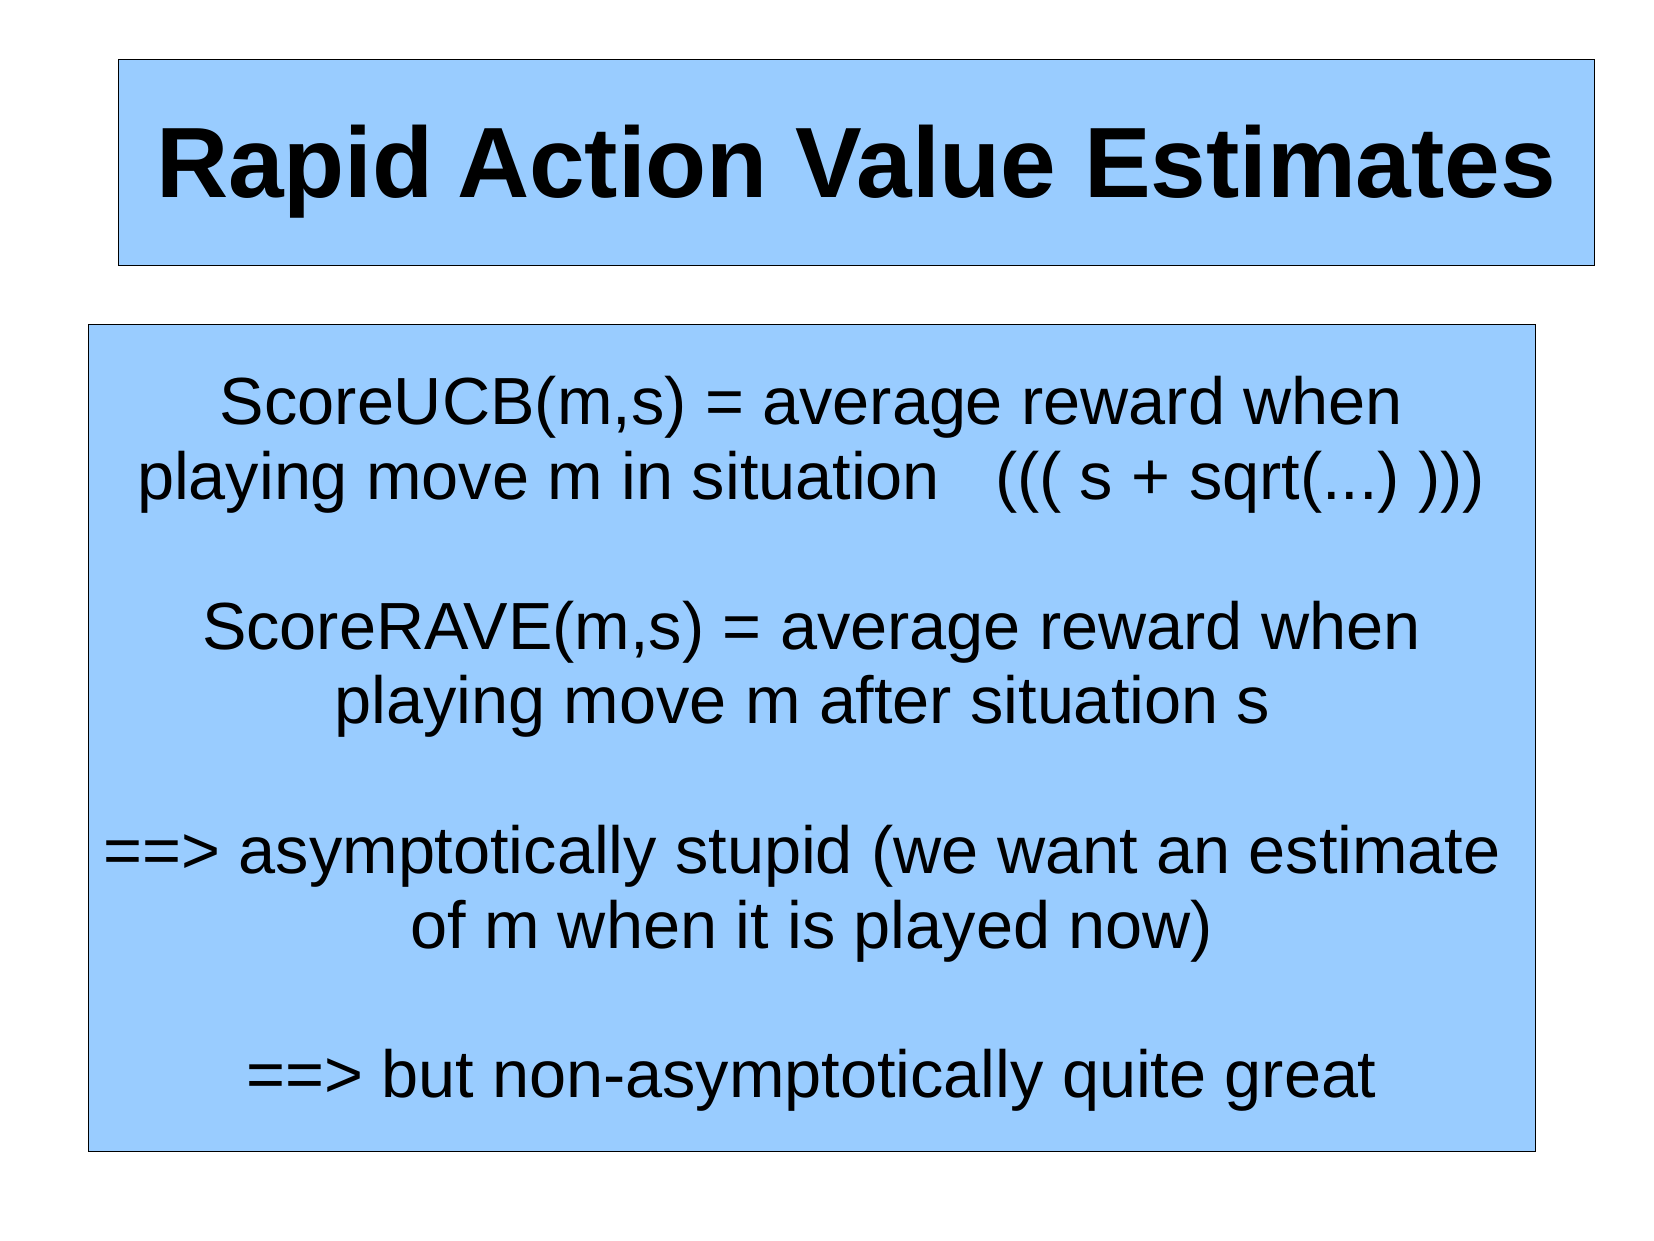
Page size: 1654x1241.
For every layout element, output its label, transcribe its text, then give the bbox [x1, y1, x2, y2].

text_box Rapid Action Value Estimates [118, 59, 1595, 266]
text_box ScoreUCB(m,s) = average reward when playing move m in situation ((( s + sqrt(...) ))) ScoreRAVE(m,s) = average reward when playing move m after situation s ==> asymptotically stupid (we want an estimate of m when it is played now) ==> but non-asymptotically quite great [88, 324, 1536, 1152]
